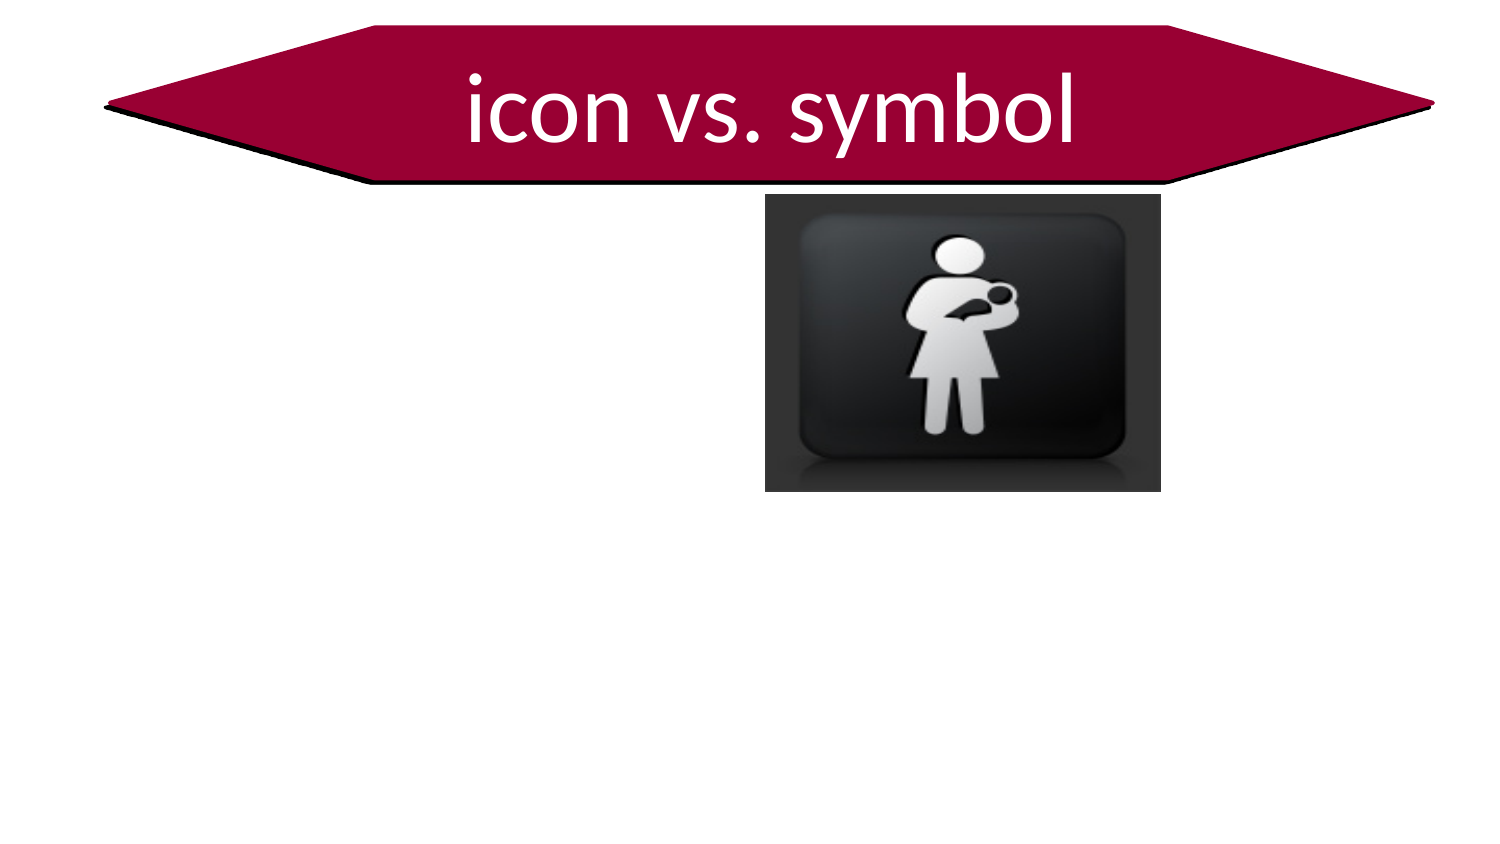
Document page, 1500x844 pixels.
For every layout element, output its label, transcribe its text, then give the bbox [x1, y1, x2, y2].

picture [765, 194, 1161, 492]
text_box icon vs. symbol [109, 27, 1433, 179]
